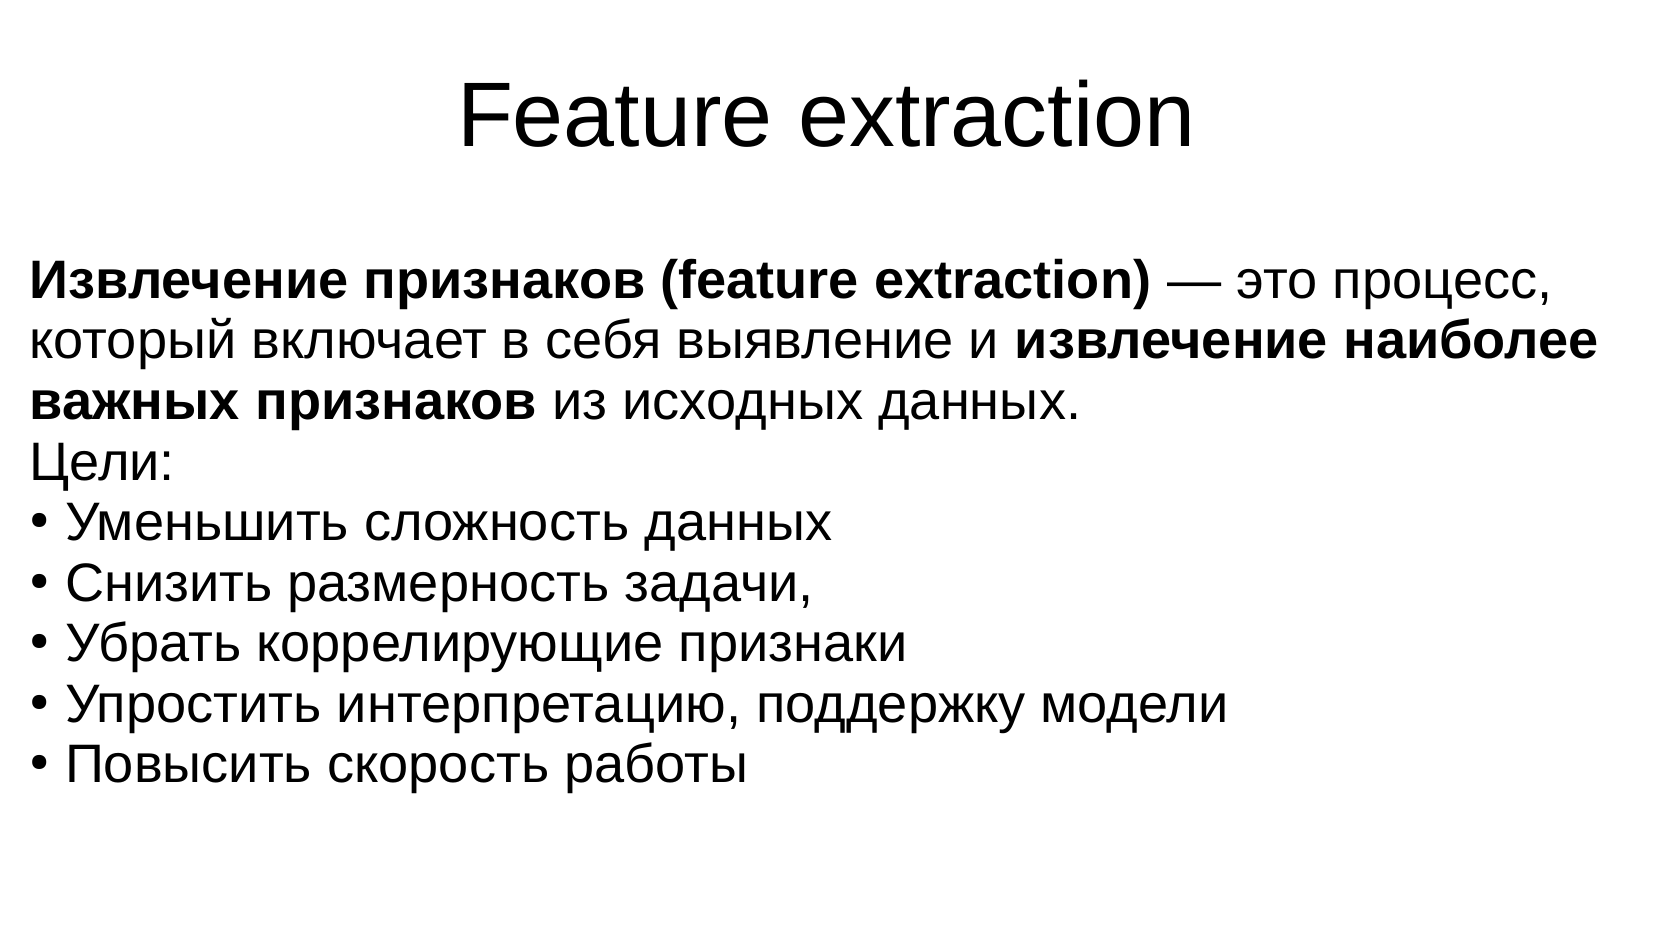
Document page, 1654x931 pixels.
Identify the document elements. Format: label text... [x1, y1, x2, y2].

subtitle Извлечение признаков (feature extraction) — это процесс, который включает в себя выявление и извлечение наиболее важных признаков из исходных данных. Цели: Уменьшить сложность данных Снизить размерность задачи, Убрать коррелирующие признаки Упростить интерпретацию, поддержку модели Повысить скорость работы [29, 188, 1625, 916]
title Feature extraction [82, 37, 1571, 188]
